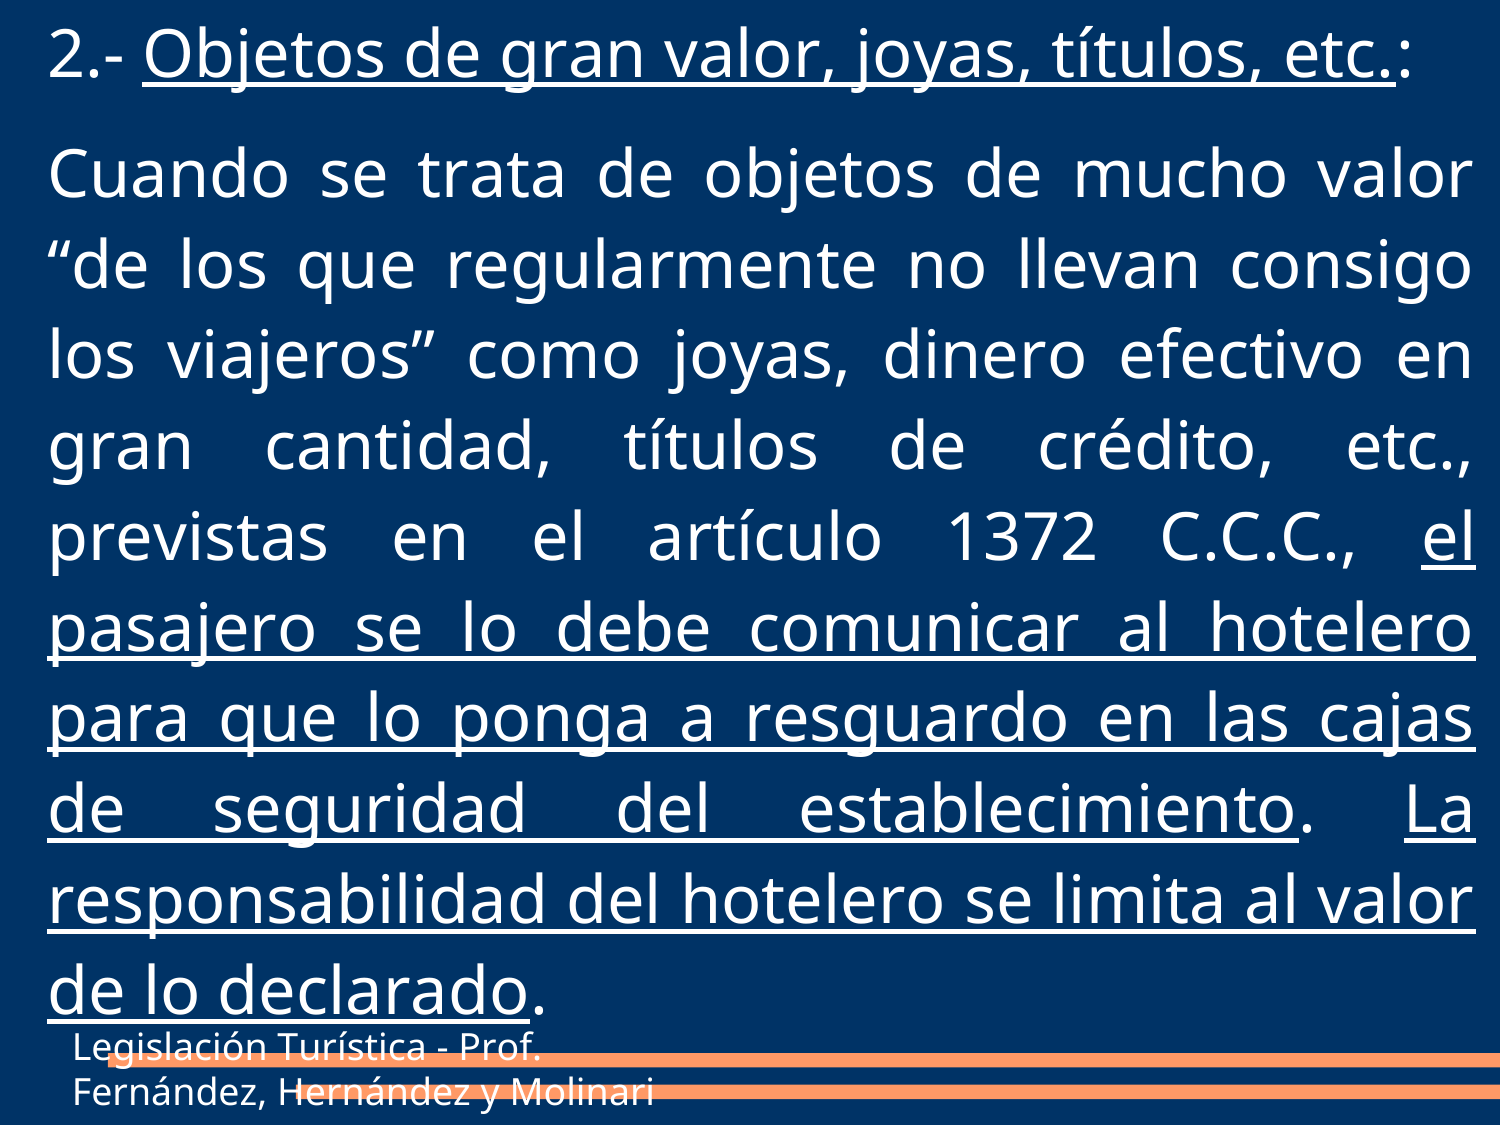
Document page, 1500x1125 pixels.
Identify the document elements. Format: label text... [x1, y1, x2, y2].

subtitle 2.- Objetos de gran valor, joyas, títulos, etc.: Cuando se trata de objetos de mucho valor “de los que regularmente no llevan consigo los viajeros” como joyas, dinero efectivo en gran cantidad, títulos de crédito, etc., previstas en el artículo 1372 C.C.C., el pasajero se lo debe comunicar al hotelero para que lo ponga a resguardo en las cajas de seguridad del establecimiento. La responsabilidad del hotelero se limita al valor de lo declarado. [47, 59, 1477, 981]
footer Legislación Turística - Prof. Fernández, Hernández y Molinari [57, 1015, 756, 1066]
